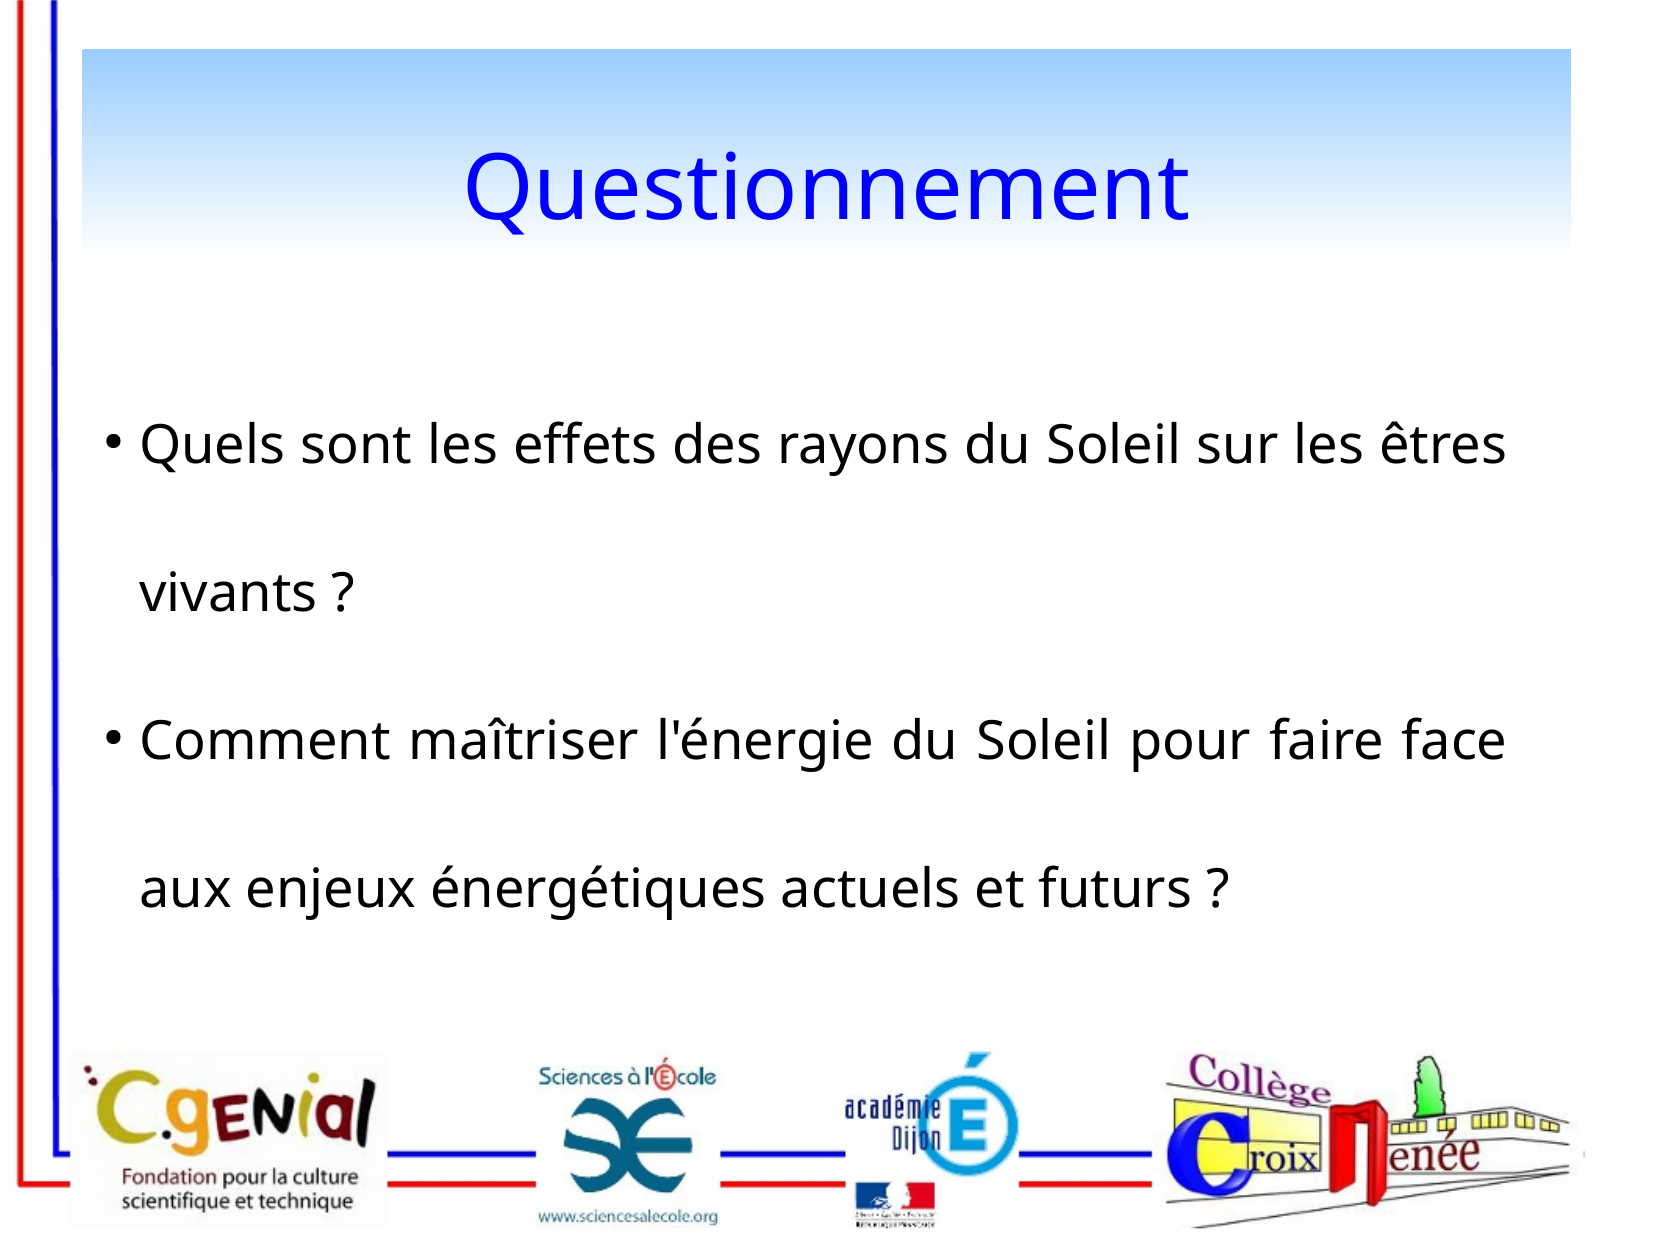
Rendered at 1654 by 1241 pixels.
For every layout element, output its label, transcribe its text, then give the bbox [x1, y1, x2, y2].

picture [0, 0, 1654, 1241]
title Questionnement [82, 49, 1571, 257]
text_box Quels sont les effets des rayons du Soleil sur les êtres vivants ? Comment maîtriser l'énergie du Soleil pour faire face aux enjeux énergétiques actuels et futurs ? [89, 324, 1549, 800]
